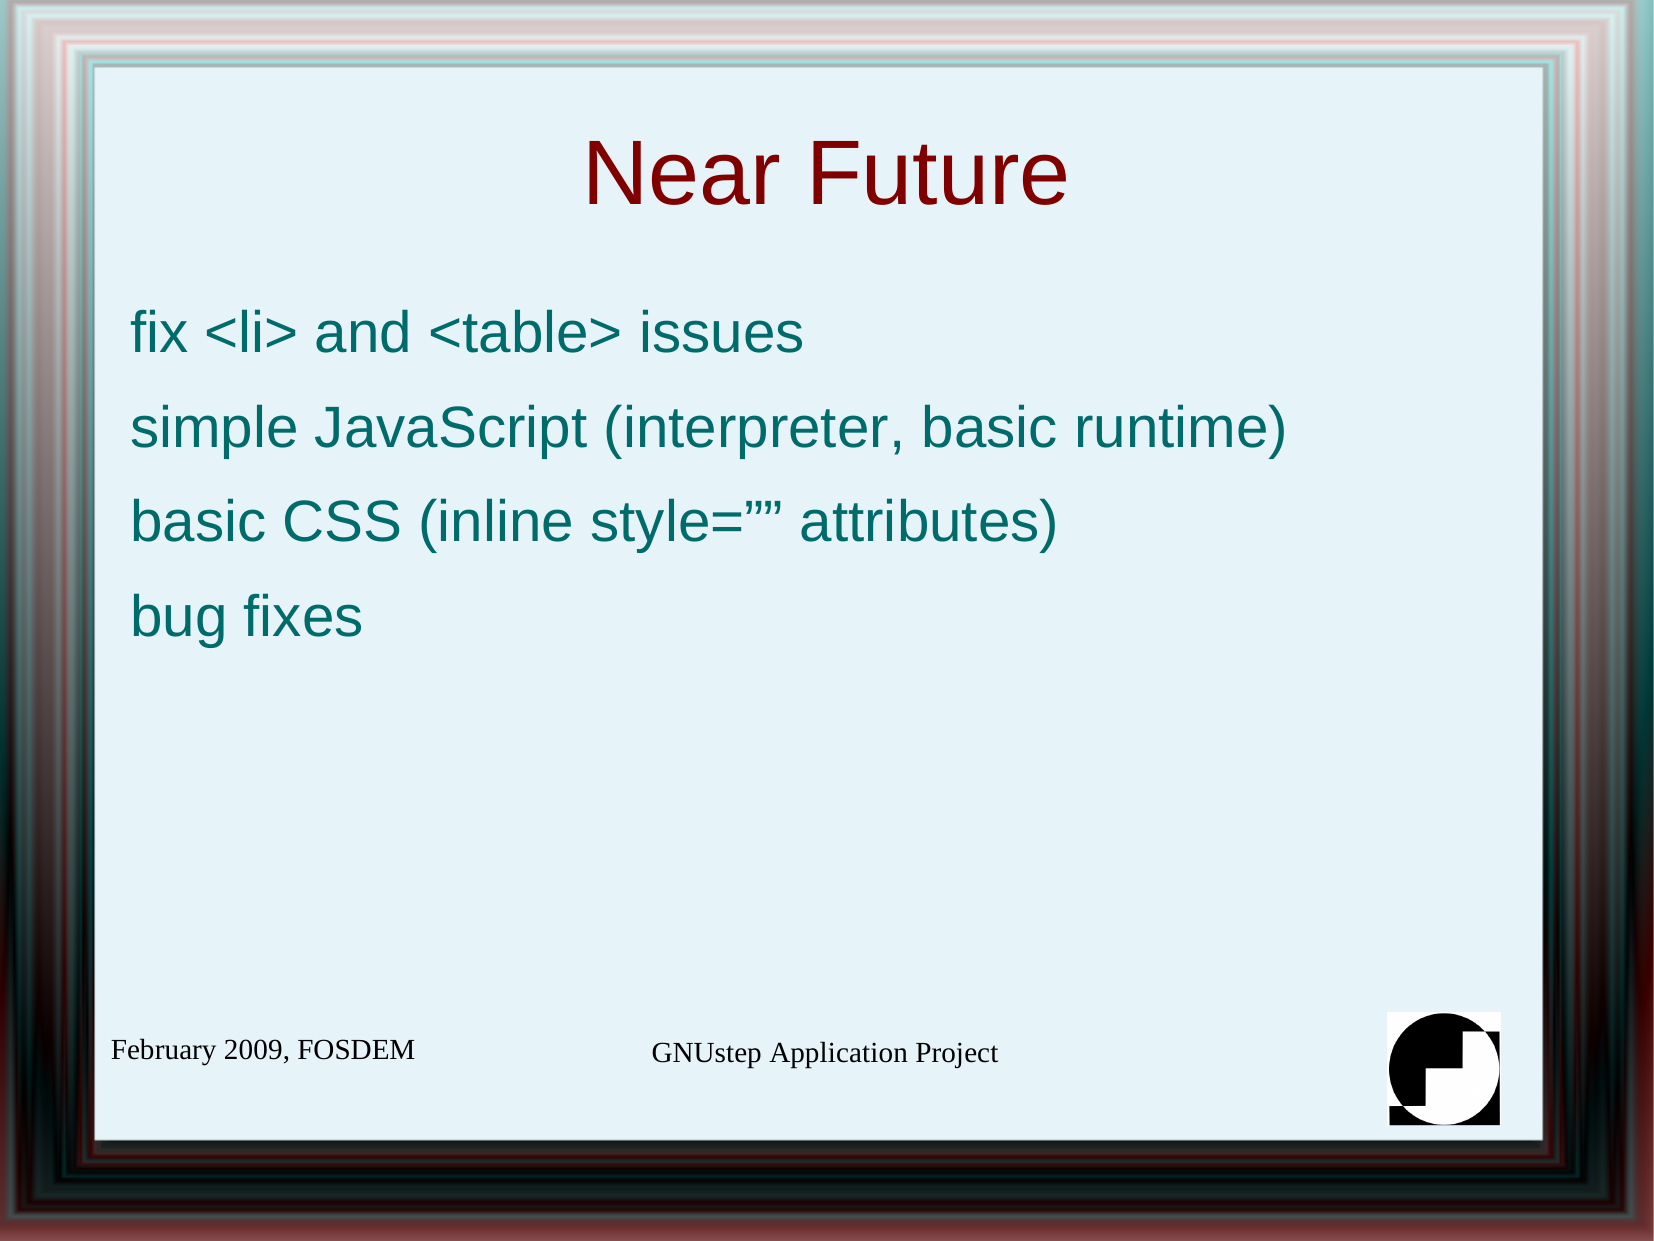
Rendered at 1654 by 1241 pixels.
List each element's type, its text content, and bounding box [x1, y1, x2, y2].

title Near Future [118, 95, 1536, 250]
list fix <li> and <table> issues simple JavaScript (interpreter, basic runtime) basic CSS (inline style=”” attributes) bug fixes [112, 300, 1501, 938]
picture [0, 0, 1654, 1241]
